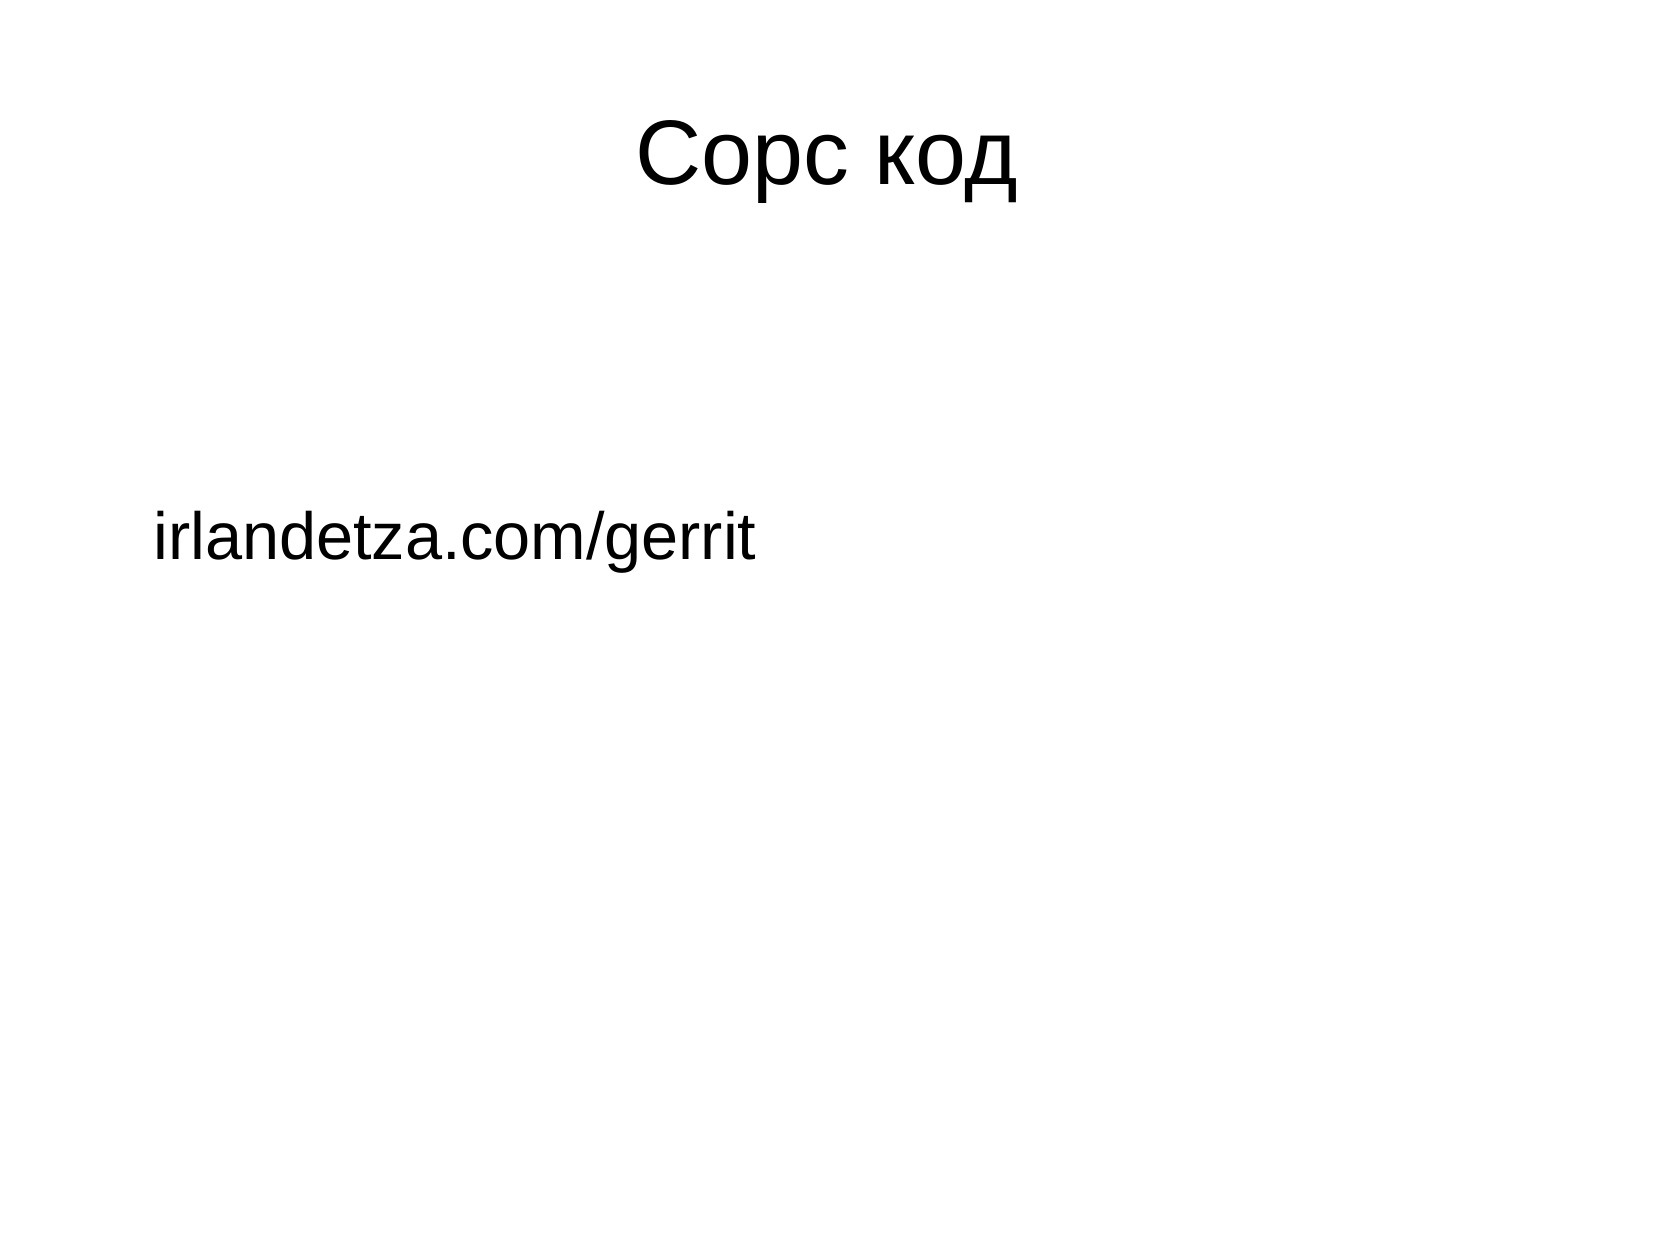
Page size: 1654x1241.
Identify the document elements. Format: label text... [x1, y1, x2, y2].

title Сорс код [82, 49, 1571, 257]
list irlandetza.com/gerrit [82, 290, 1571, 1010]
